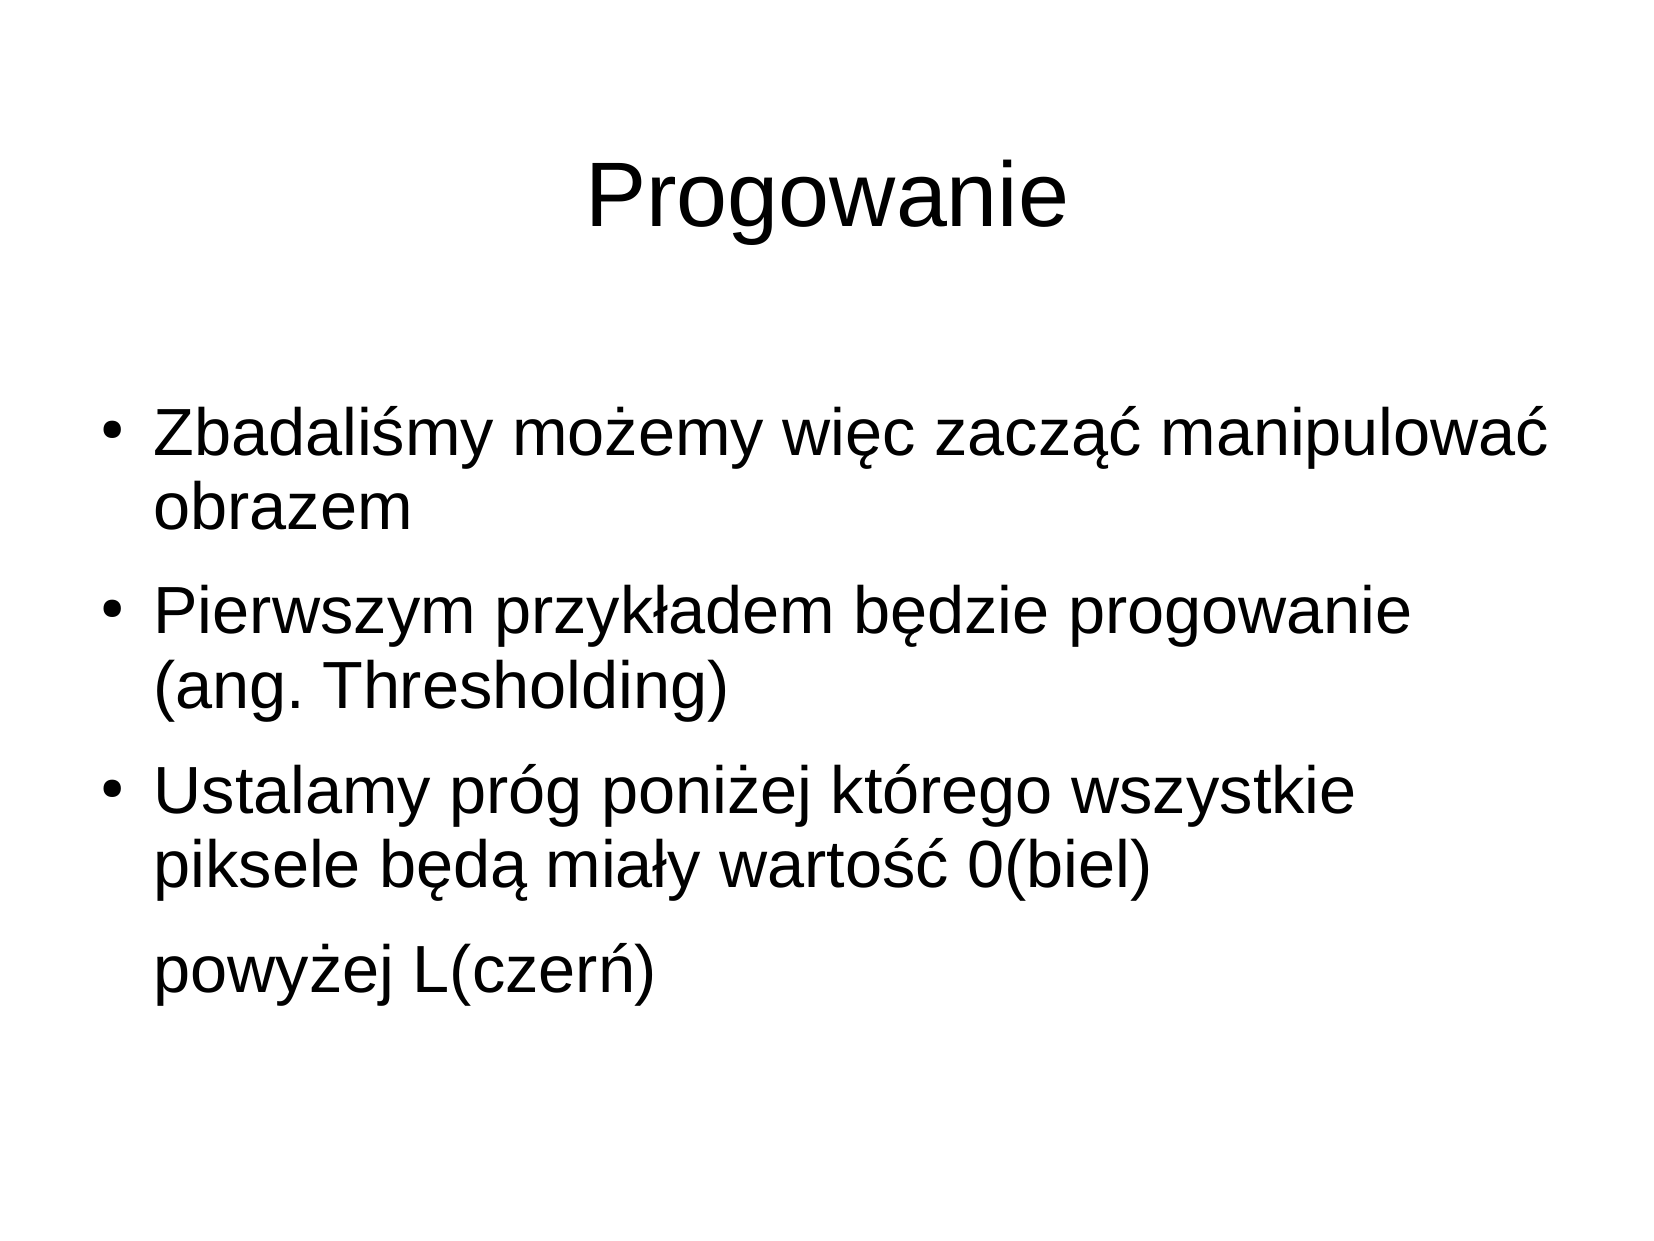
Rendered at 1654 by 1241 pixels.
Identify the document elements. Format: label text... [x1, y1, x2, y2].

title Progowanie [121, 91, 1534, 290]
list Zbadaliśmy możemy więc zacząć manipulować obrazem Pierwszym przykładem będzie progowanie (ang. Thresholding) Ustalamy próg poniżej którego wszystkie piksele będą miały wartość 0(biel) powyżej L(czerń) [82, 290, 1571, 1109]
